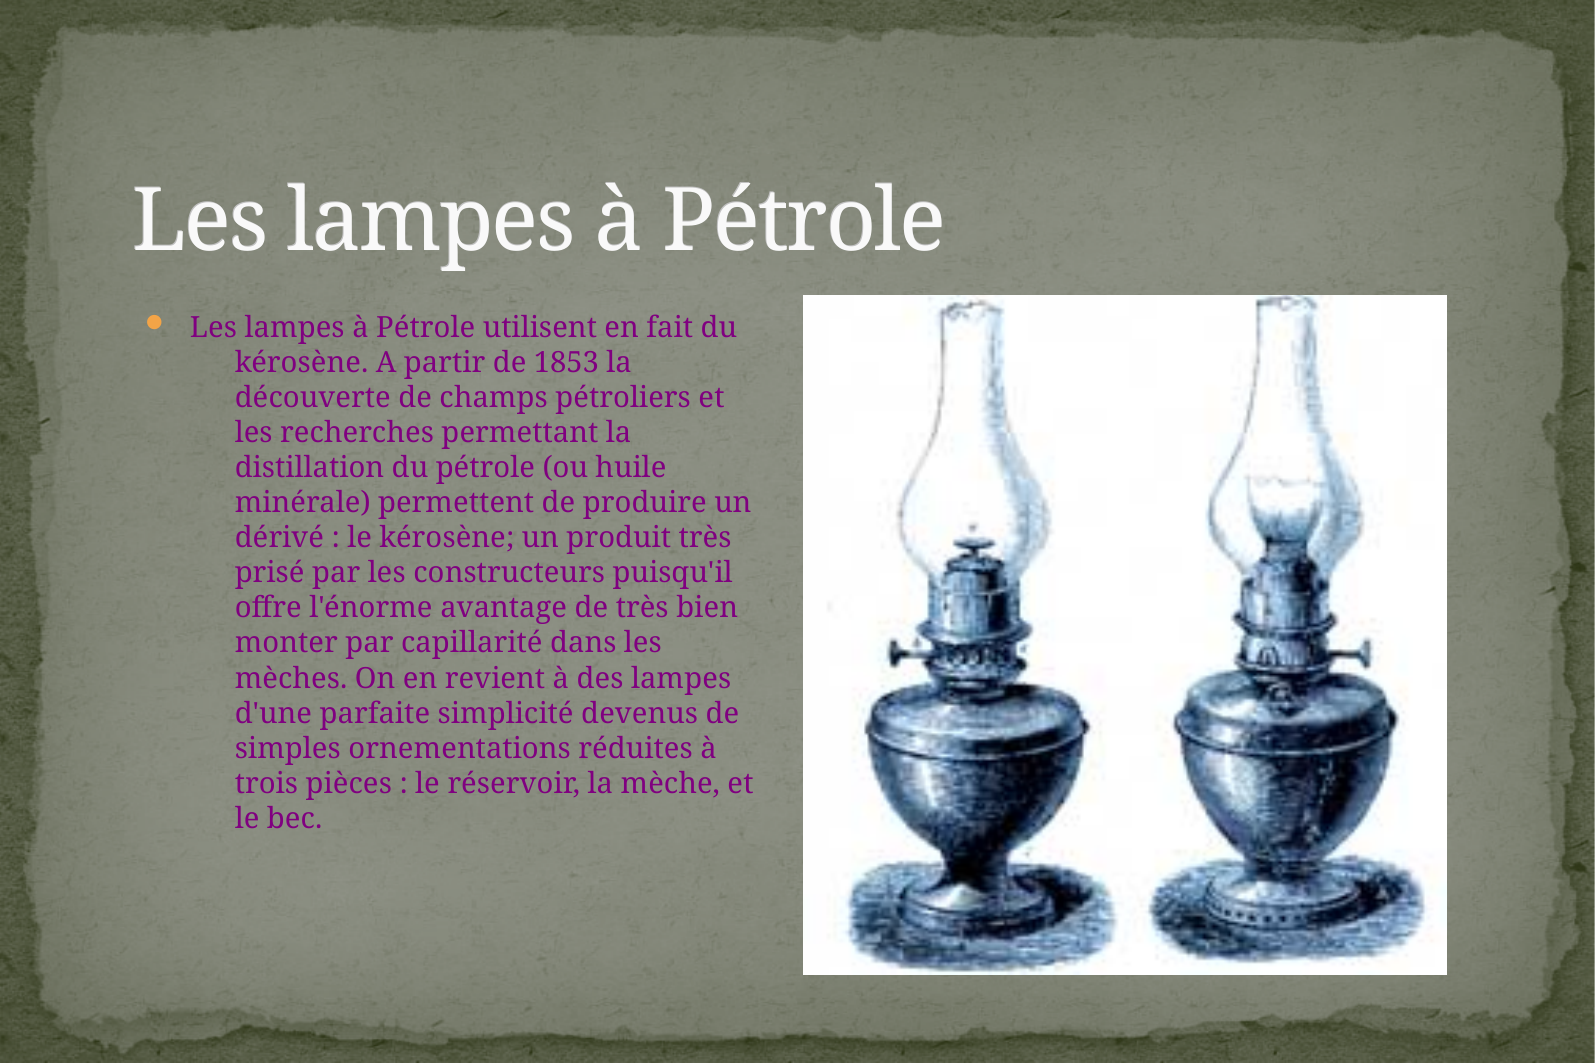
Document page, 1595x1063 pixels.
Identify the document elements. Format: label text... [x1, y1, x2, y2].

list Les lampes à Pétrole utilisent en fait du kérosène. A partir de 1853 la découverte de champs pétroliers et les recherches permettant la distillation du pétrole (ou huile minérale) permettent de produire un dérivé : le kérosène; un produit très prisé par les constructeurs puisqu'il offre l'énorme avantage de très bien monter par capillarité dans les mèches. On en revient à des lampes d'une parfaite simplicité devenus de simples ornementations réduites à trois pièces : le réservoir, la mèche, et le bec. [130, 300, 780, 971]
picture [803, 295, 1447, 975]
title Les lampes à Pétrole [117, 98, 1479, 277]
